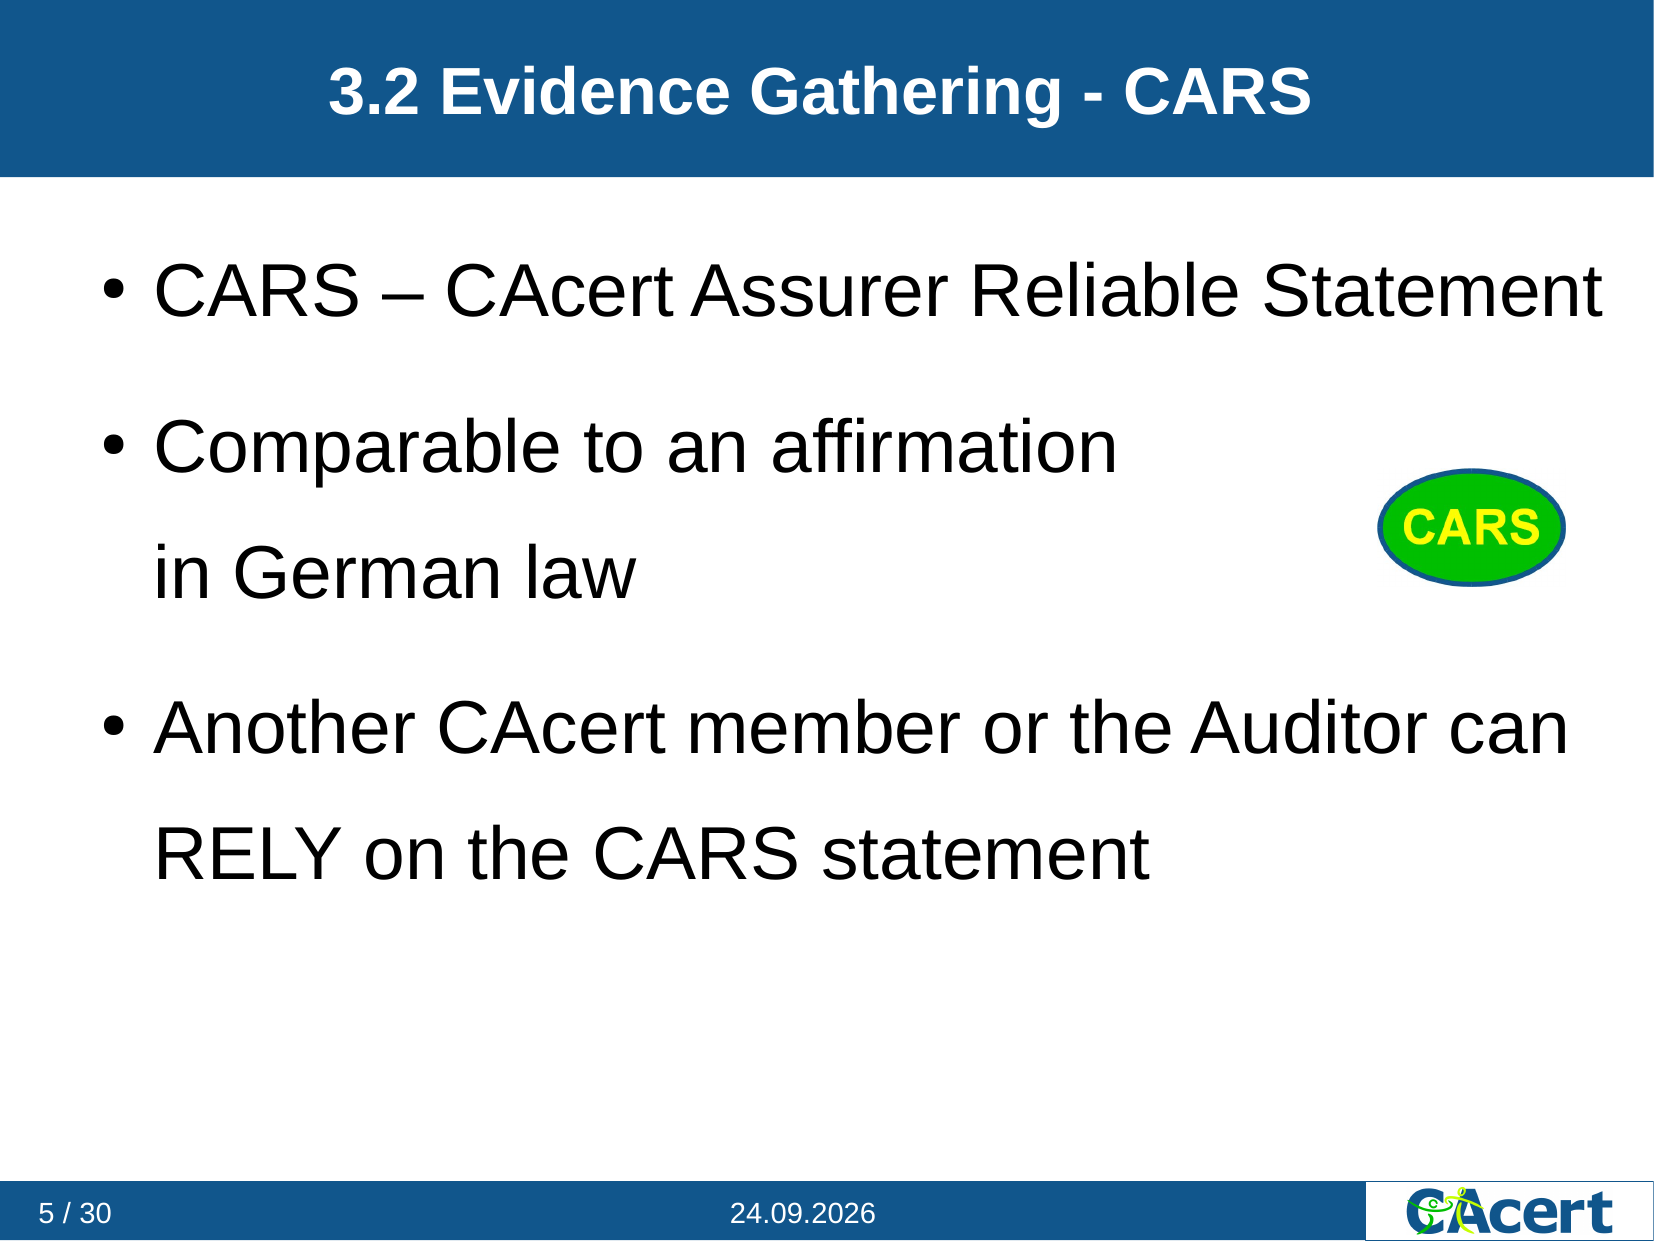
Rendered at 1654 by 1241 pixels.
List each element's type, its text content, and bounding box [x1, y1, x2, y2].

picture [1377, 468, 1566, 587]
picture [1406, 1186, 1613, 1235]
list CARS – CAcert Assurer Reliable Statement Comparable to an affirmation in German law Another CAcert member or the Auditor can RELY on the CARS statement [82, 206, 1625, 1065]
title 3.2 Evidence Gathering - CARS [76, 17, 1565, 166]
